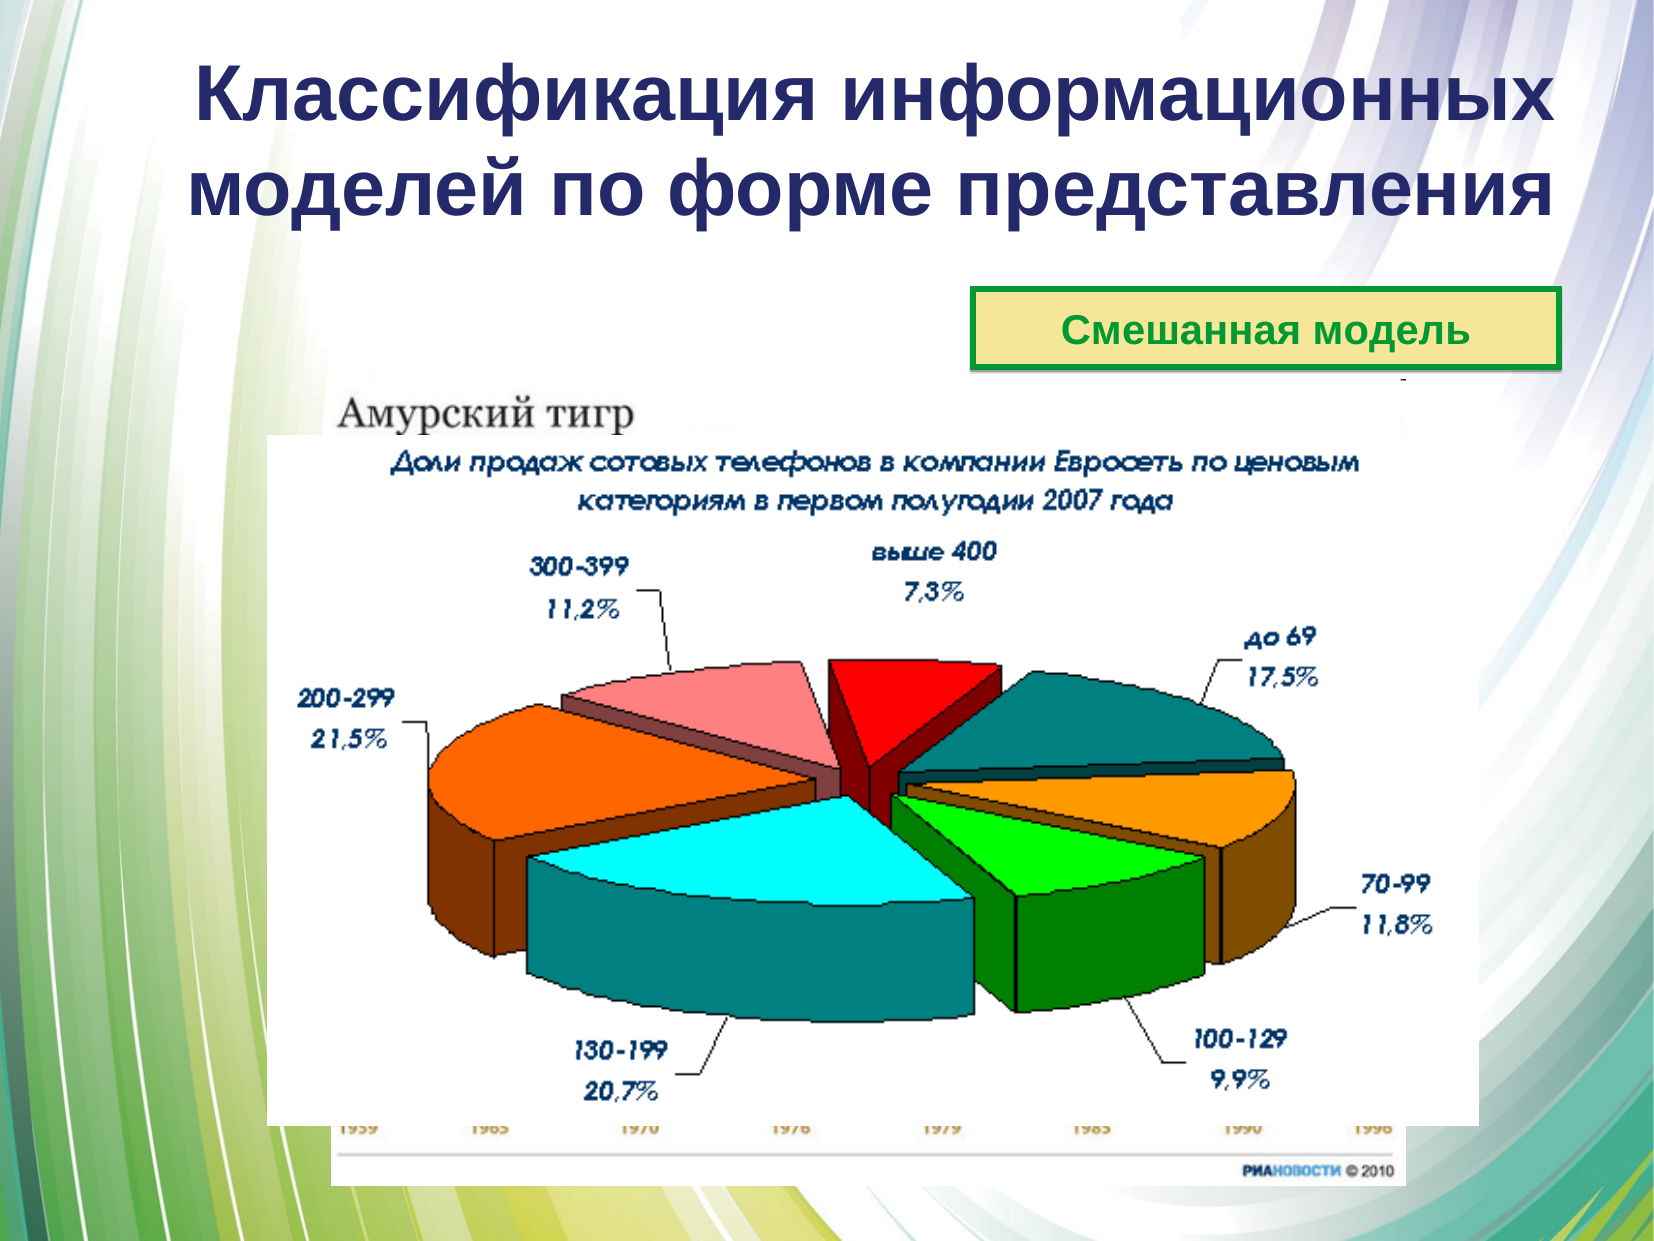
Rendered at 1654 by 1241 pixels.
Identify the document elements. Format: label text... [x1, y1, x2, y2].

text_box Классификация информационных моделей по форме представления [58, 58, 1571, 215]
text_box Смешанная модель [973, 288, 1560, 368]
picture [0, 0, 1654, 1241]
